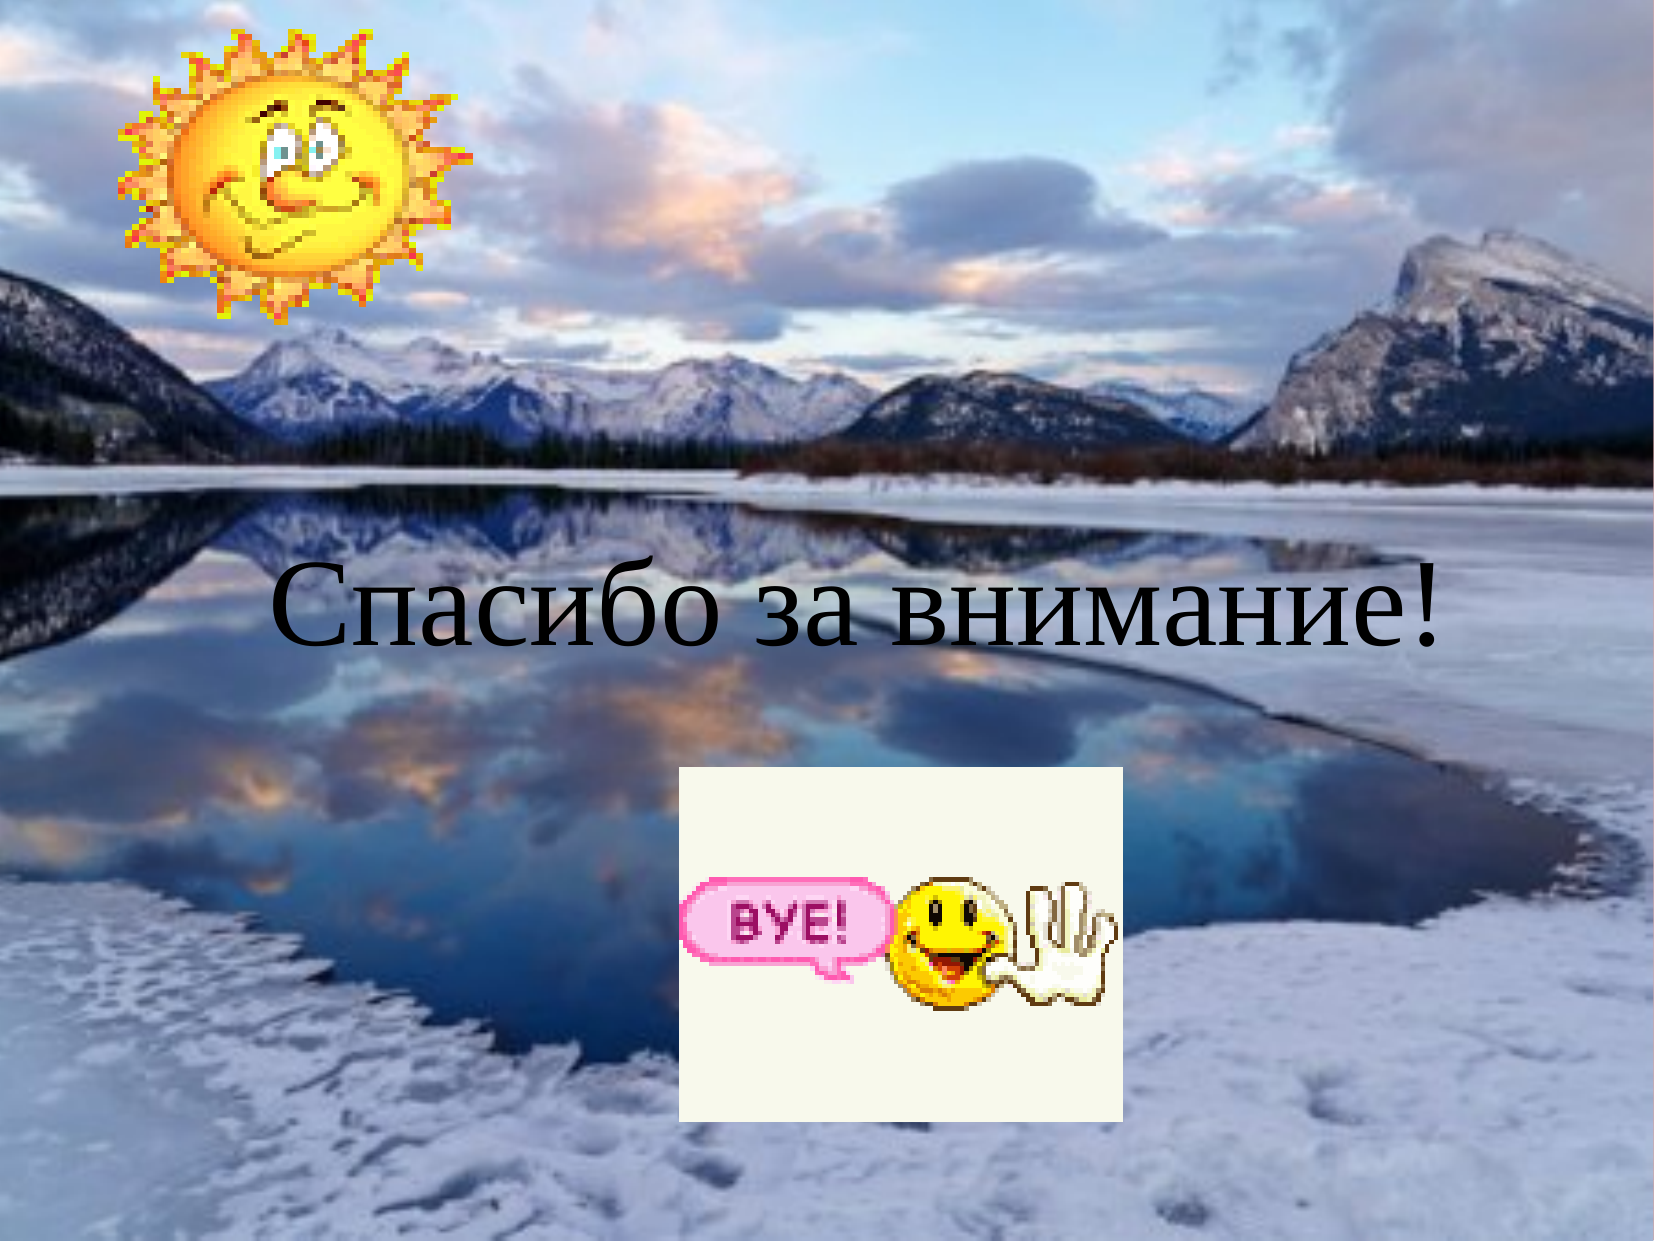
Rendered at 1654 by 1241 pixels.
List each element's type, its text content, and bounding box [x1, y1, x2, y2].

subtitle Спасибо за внимание! [152, 177, 1565, 1029]
picture [0, 0, 1654, 1241]
